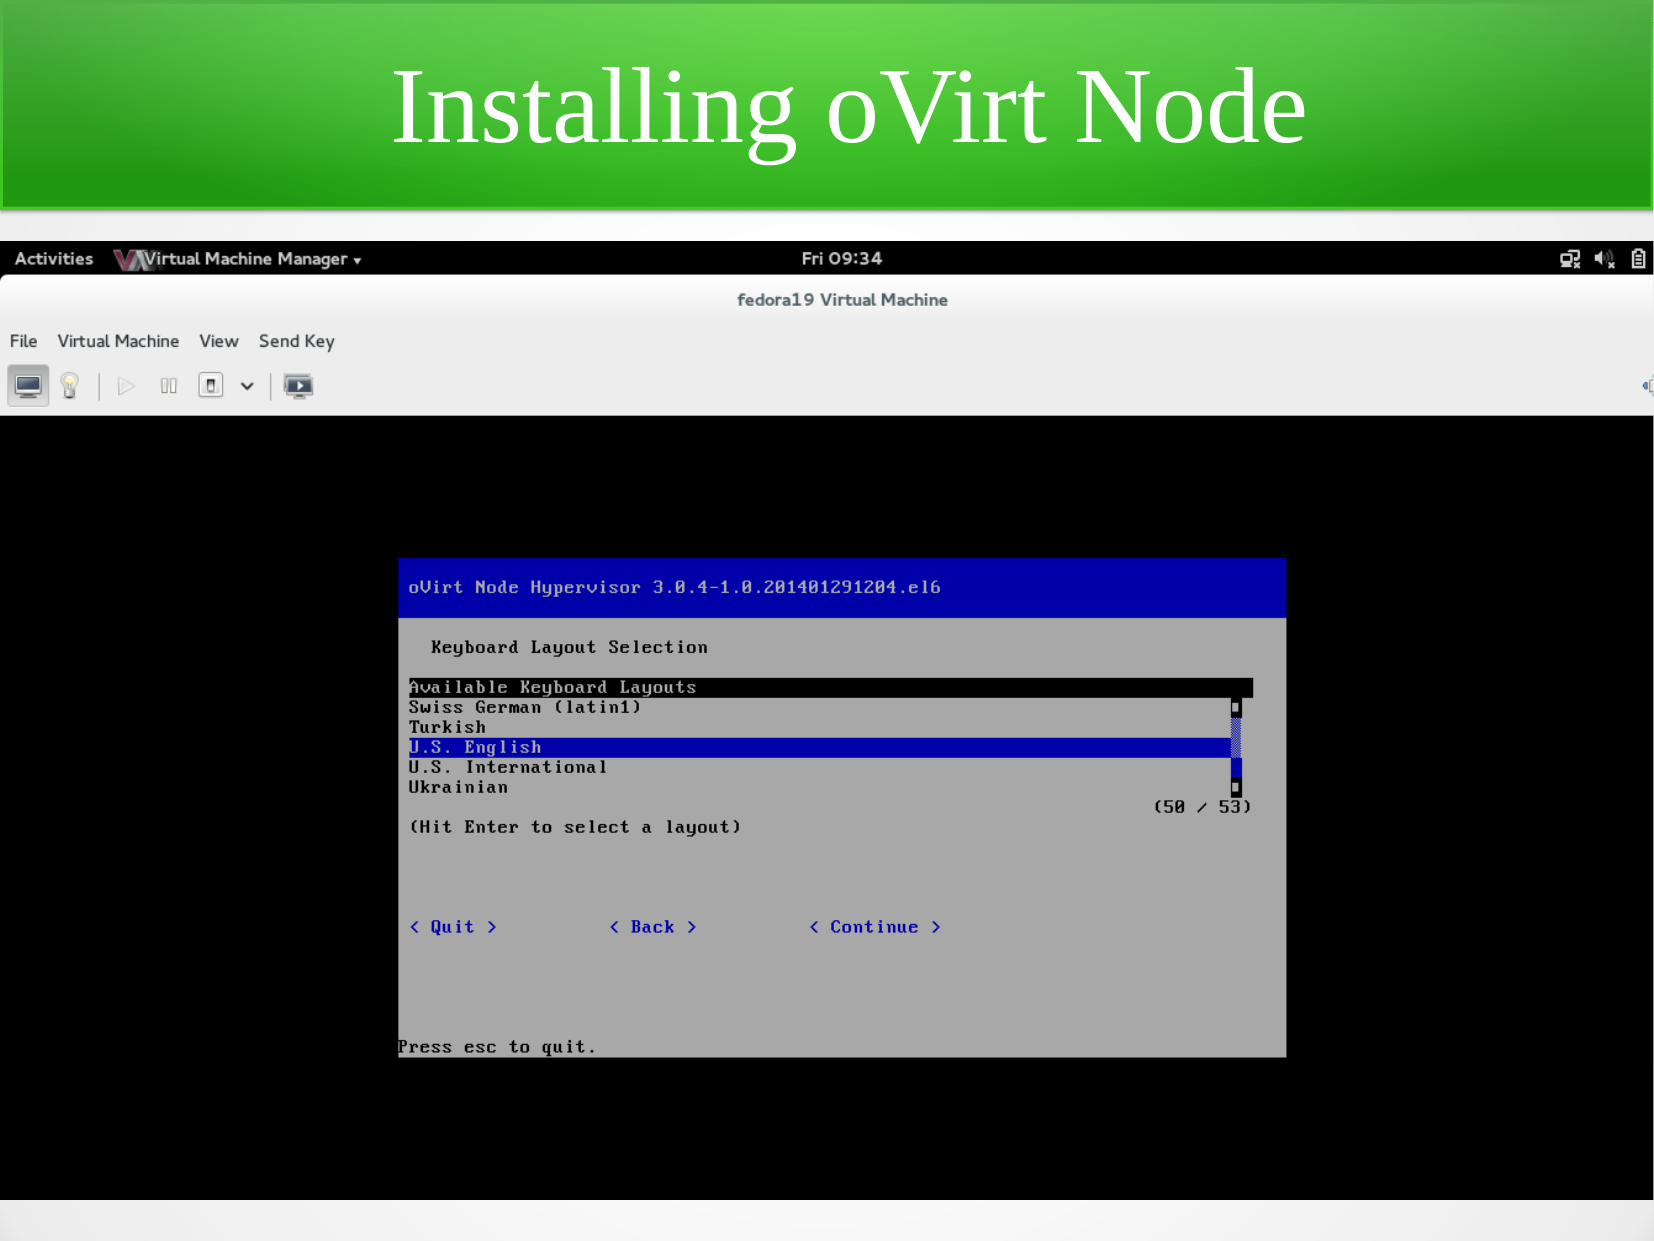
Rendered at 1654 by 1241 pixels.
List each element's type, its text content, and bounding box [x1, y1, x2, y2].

picture [0, 241, 1654, 1201]
title Installing oVirt Node [86, 11, 1576, 200]
